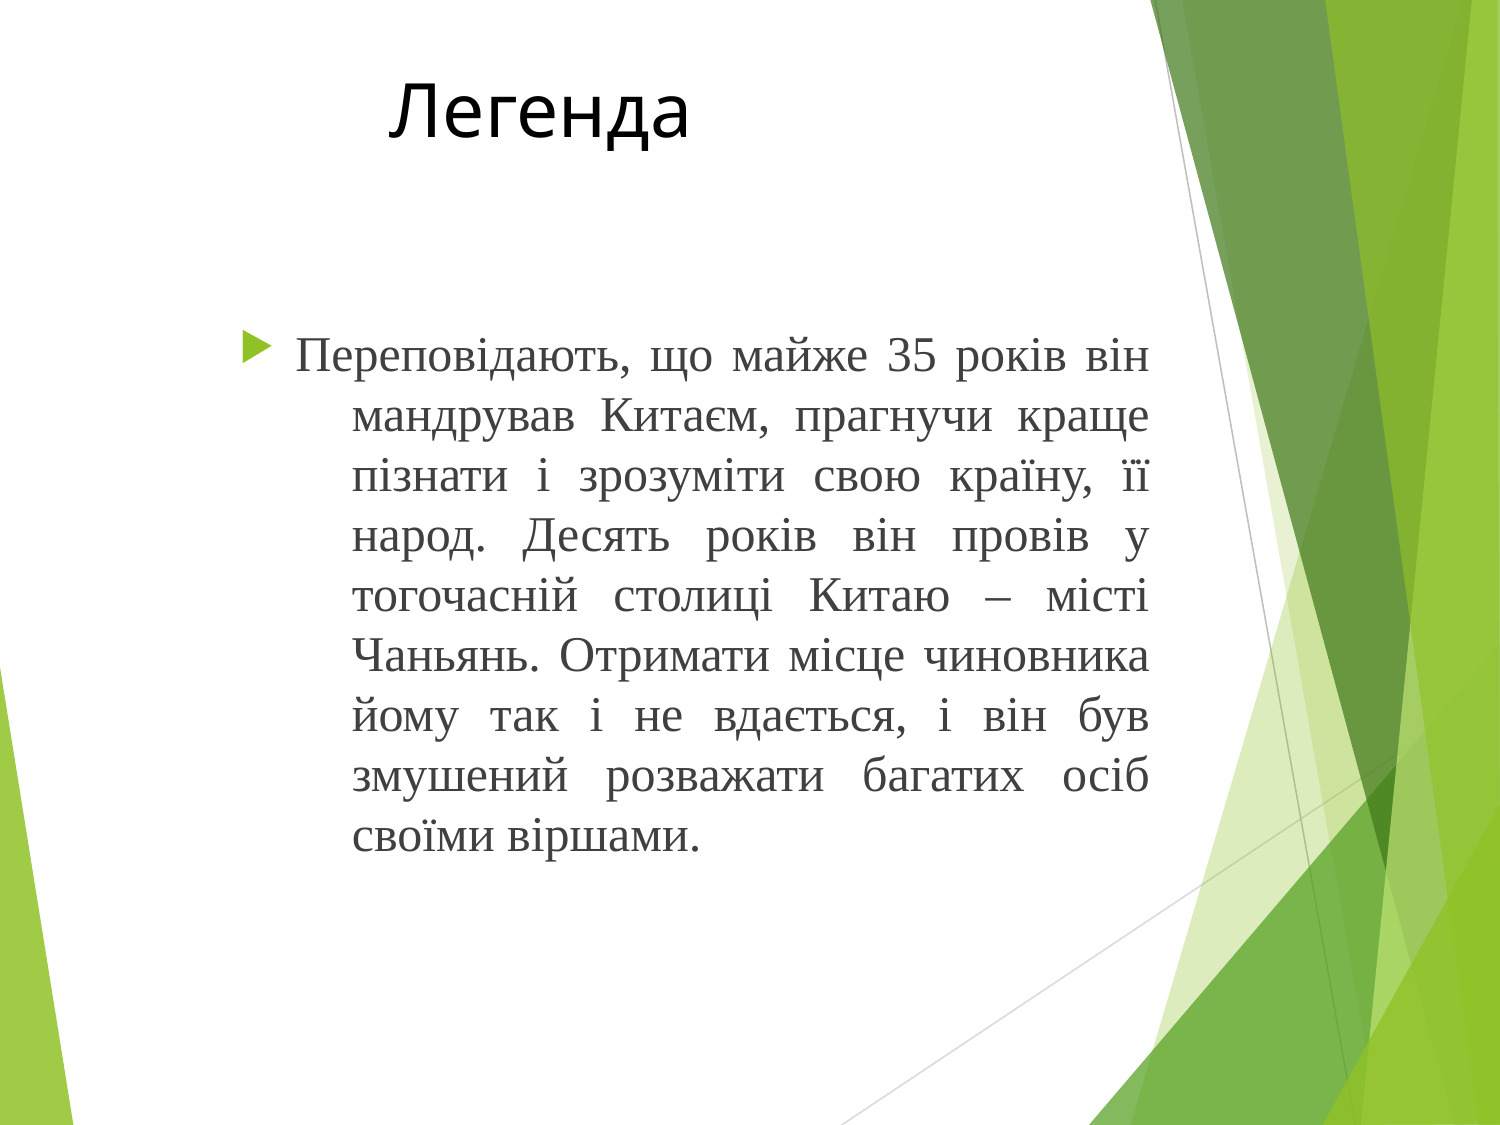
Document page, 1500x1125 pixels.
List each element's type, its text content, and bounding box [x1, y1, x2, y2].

subtitle Переповідають, що майже 35 років він мандрував Китаєм, прагнучи краще пізнати і зрозуміти свою країну, її народ. Десять років він провів у тогочасній столиці Китаю – місті Чаньянь. Отримати місце чиновника йому так і не вдається, і він був змушений розважати багатих осіб своїми віршами. [224, 314, 1165, 988]
title Легенда [0, 54, 1276, 315]
